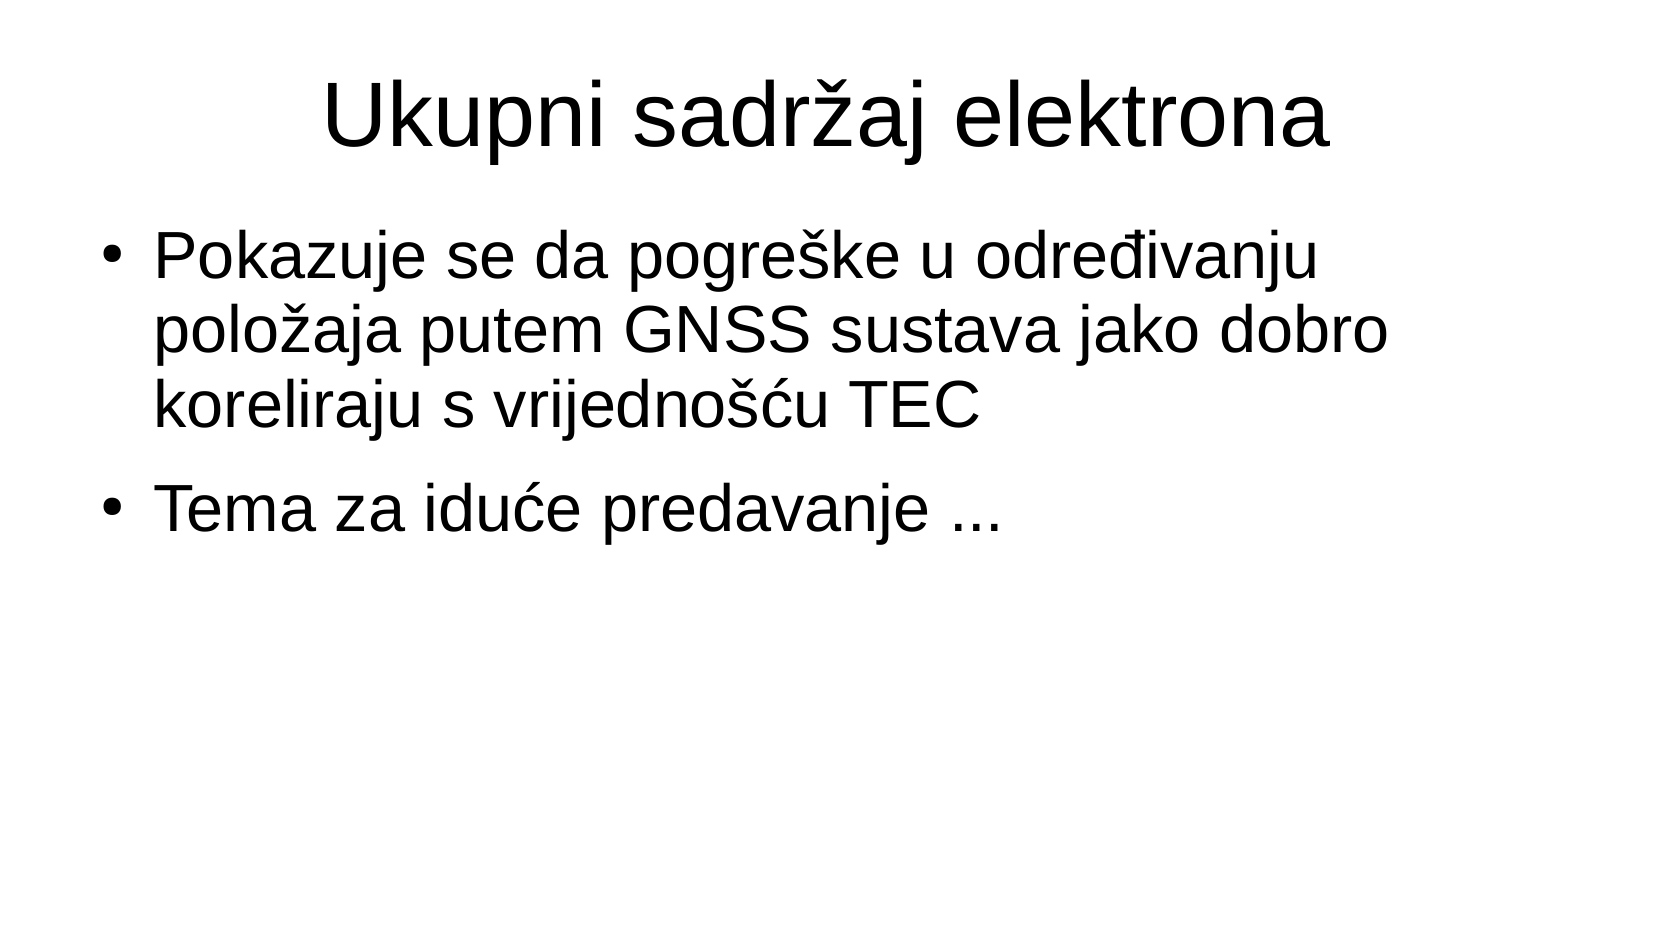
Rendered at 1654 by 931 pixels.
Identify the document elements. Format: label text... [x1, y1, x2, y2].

title Ukupni sadržaj elektrona [82, 37, 1571, 193]
list Pokazuje se da pogreške u određivanju položaja putem GNSS sustava jako dobro koreliraju s vrijednošću TEC Tema za iduće predavanje ... [82, 217, 1571, 758]
